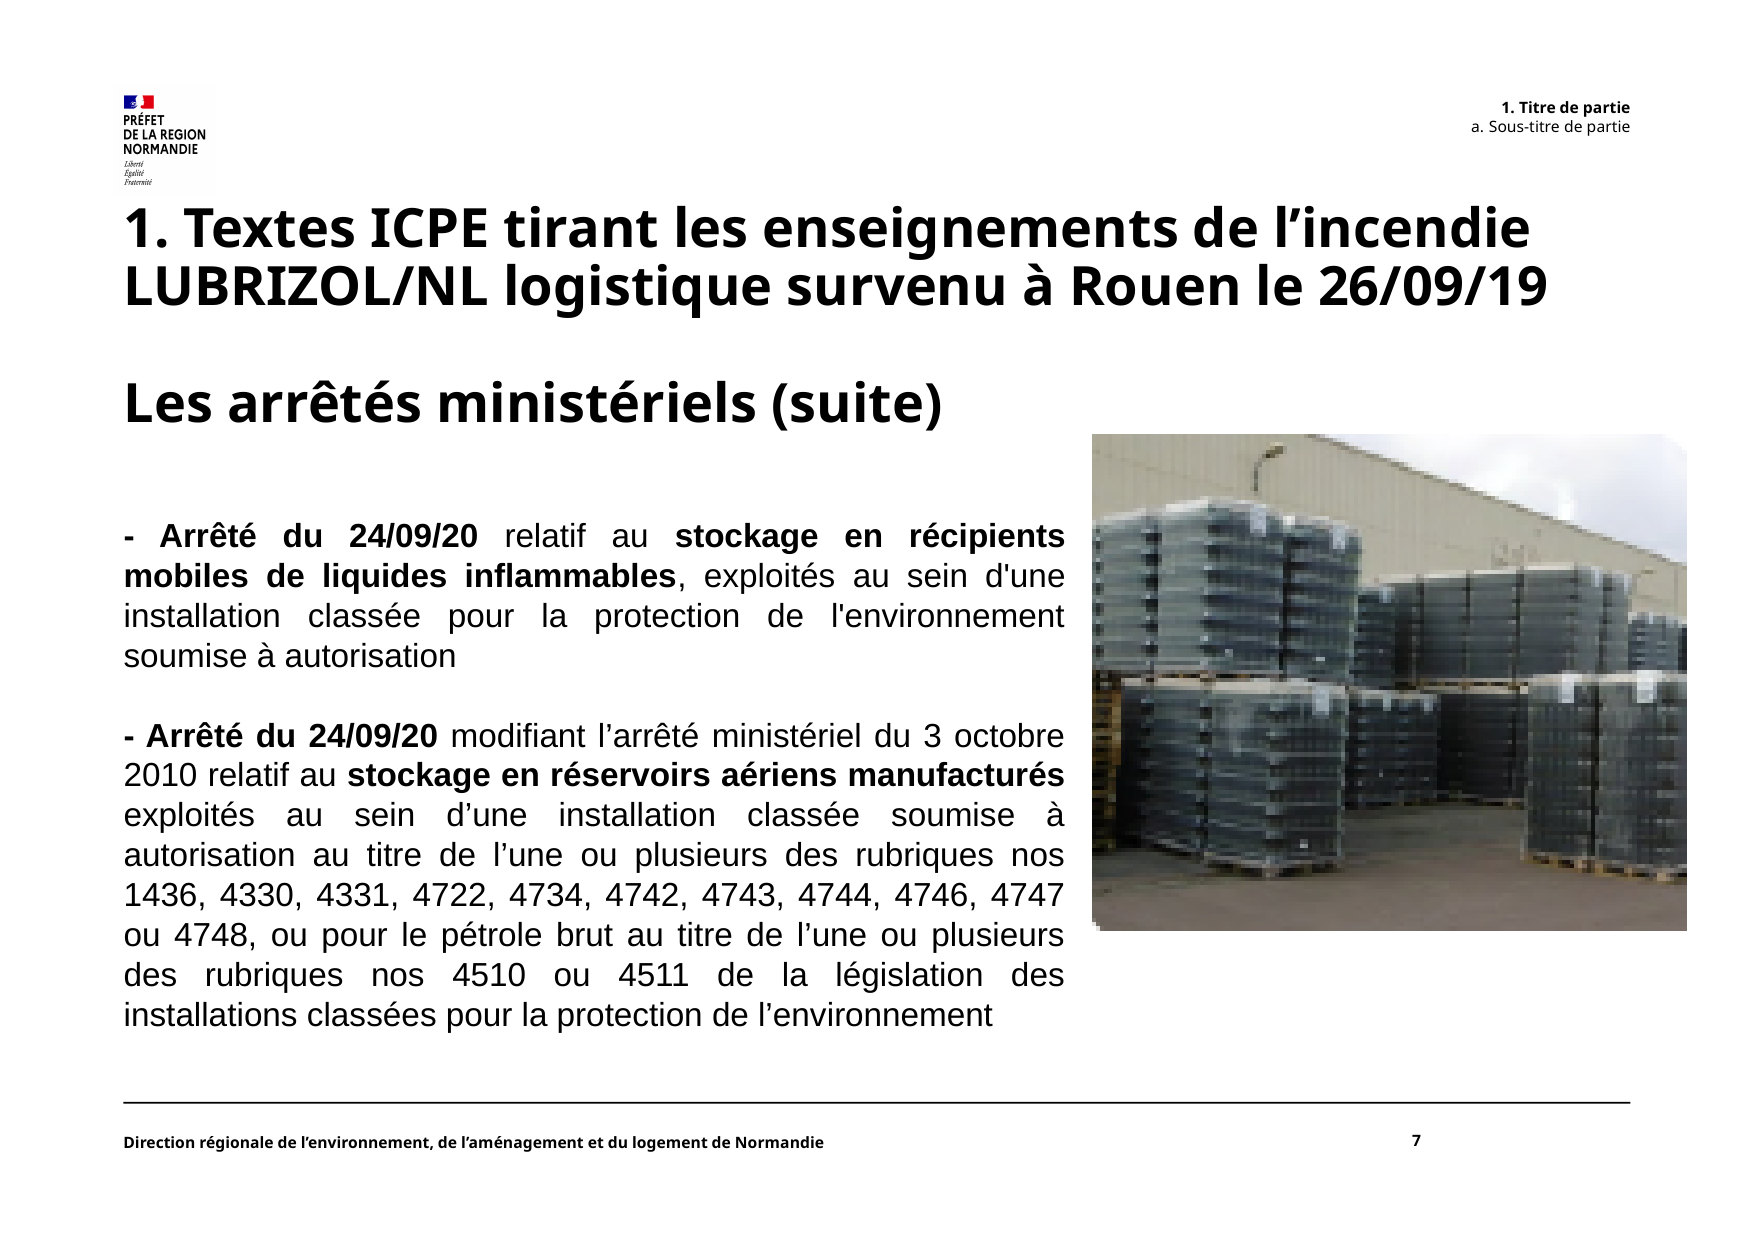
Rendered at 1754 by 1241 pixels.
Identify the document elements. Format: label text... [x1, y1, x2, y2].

slide_number 6 [1179, 1102, 1422, 1181]
picture [113, 82, 216, 198]
list - Arrêté du 24/09/20 relatif au stockage en récipients mobiles de liquides inflammables, exploités au sein d'une installation classée pour la protection de l'environnement soumise à autorisation - Arrêté du 24/09/20 modifiant l’arrêté ministériel du 3 octobre 2010 relatif au stockage en réservoirs aériens manufacturés exploités au sein d’une installation classée soumise à autorisation au titre de l’une ou plusieurs des rubriques nos 1436, 4330, 4331, 4722, 4734, 4742, 4743, 4744, 4746, 4747 ou 4748, ou pour le pétrole brut au titre de l’une ou plusieurs des rubriques nos 4510 ou 4511 de la législation des installations classées pour la protection de l’environnement [123, 434, 1067, 1083]
picture [1092, 434, 1687, 931]
list Titre de partie Sous-titre de partie [651, 98, 1631, 177]
footer Direction régionale de l’environnement, de l’aménagement et du logement de Normandie [123, 1102, 1179, 1181]
title 1. Textes ICPE tirant les enseignements de l’incendie LUBRIZOL/NL logistique survenu à Rouen le 26/09/19 Les arrêtés ministériels (suite) [123, 200, 1631, 435]
